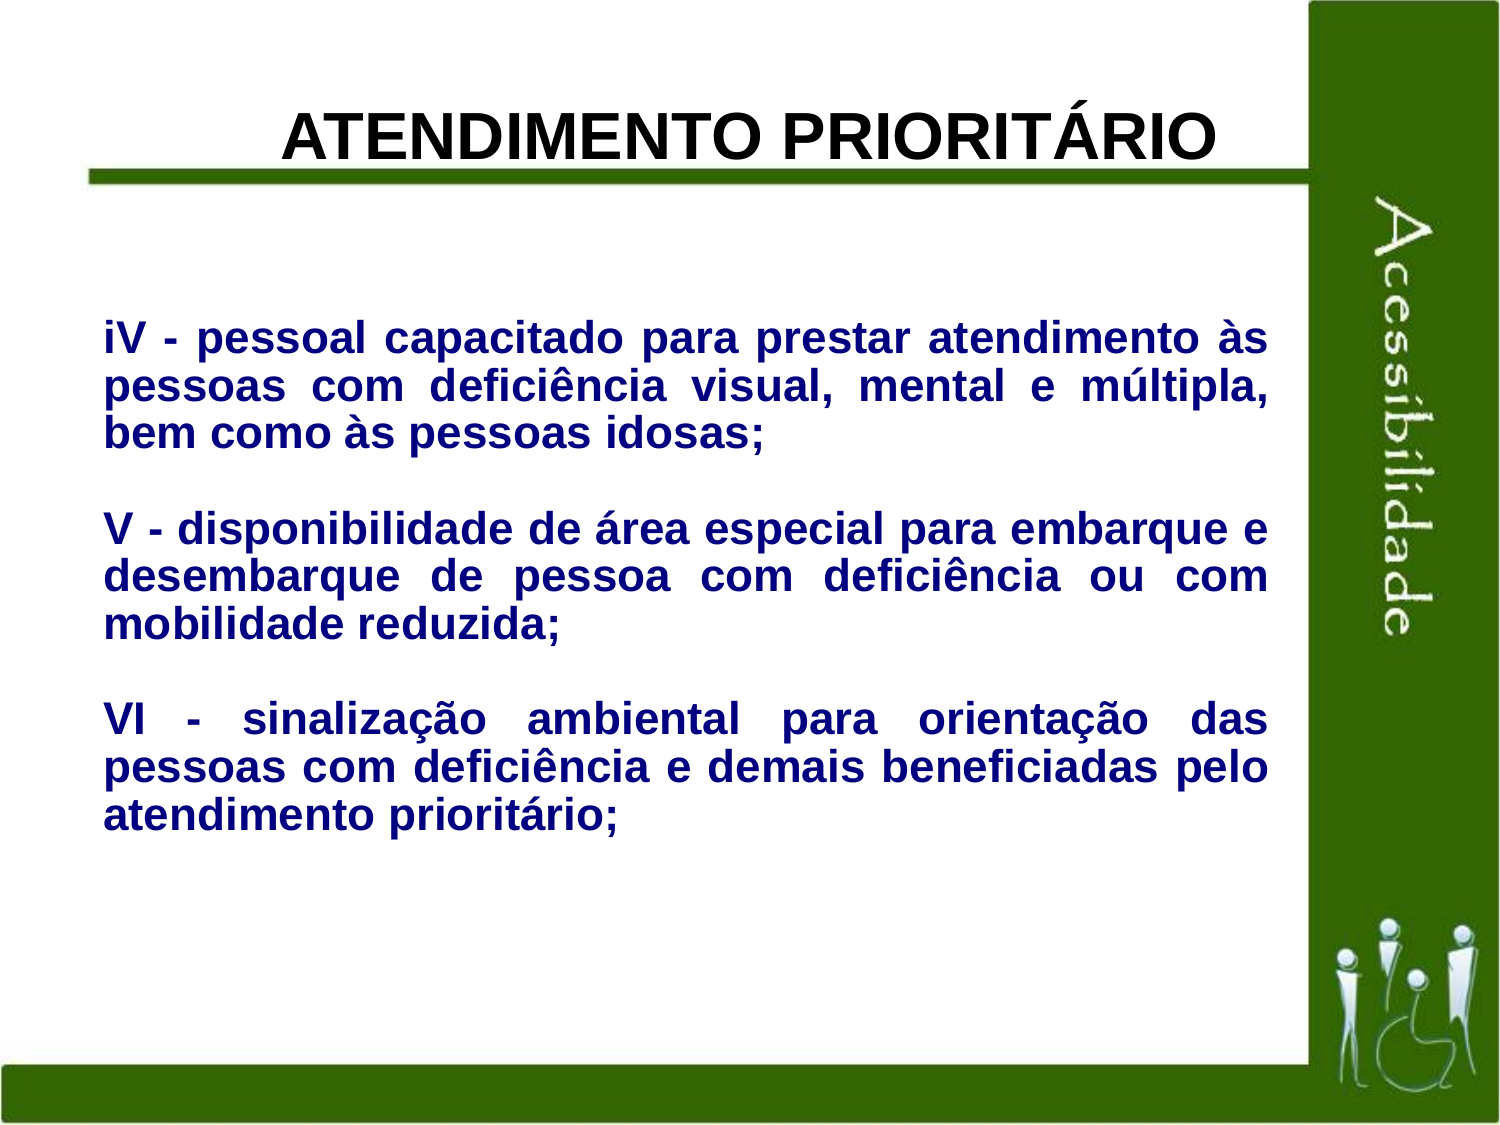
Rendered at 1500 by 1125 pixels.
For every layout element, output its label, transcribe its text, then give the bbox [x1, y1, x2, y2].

text_box iV - pessoal capacitado para prestar atendimento às pessoas com deficiência visual, mental e múltipla, bem como às pessoas idosas; V - disponibilidade de área especial para embarque e desembarque de pessoa com deficiência ou com mobilidade reduzida; VI - sinalização ambiental para orientação das pessoas com deficiência e demais beneficiadas pelo atendimento prioritário; [88, 308, 1300, 862]
title ATENDIMENTO PRIORITÁRIO [75, 45, 1425, 233]
picture [0, 0, 1500, 1125]
chart [75, 262, 1425, 930]
